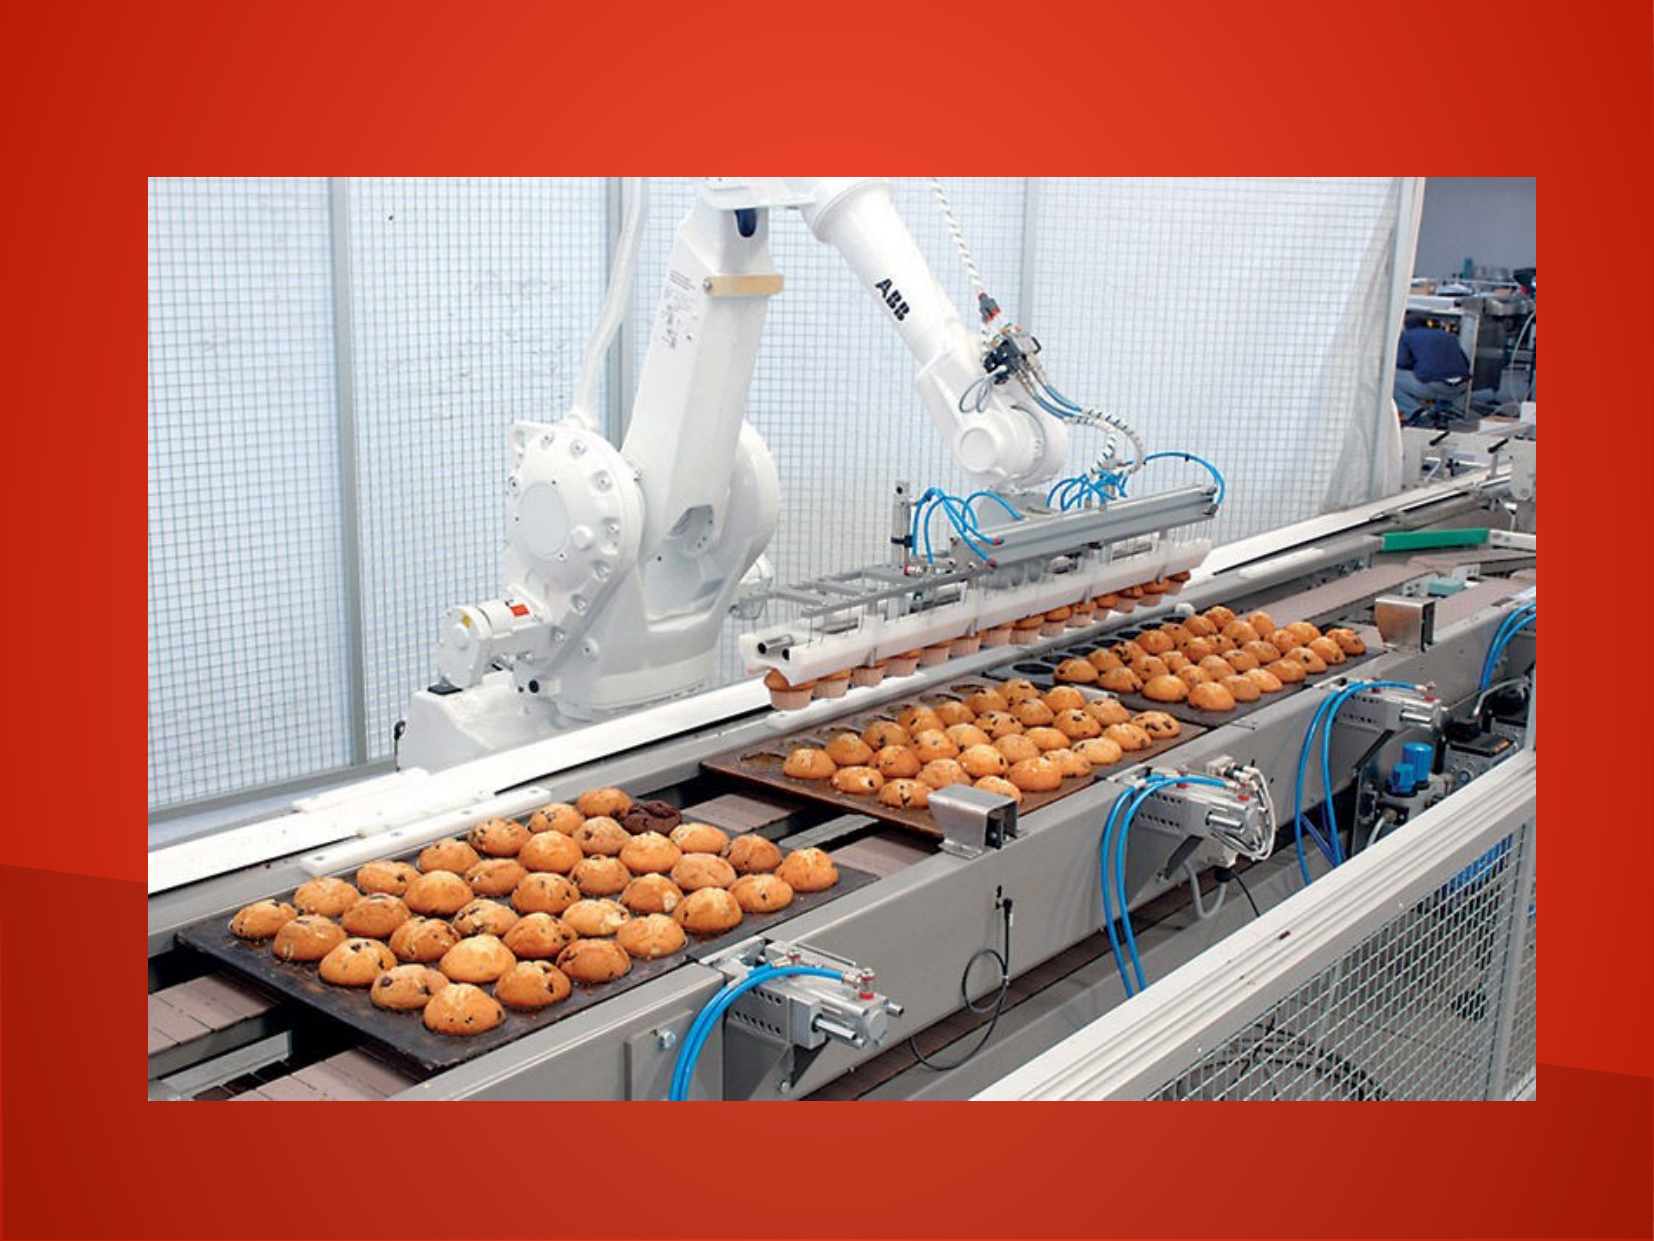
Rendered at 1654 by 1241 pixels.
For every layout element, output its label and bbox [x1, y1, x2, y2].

picture [148, 177, 1536, 1101]
